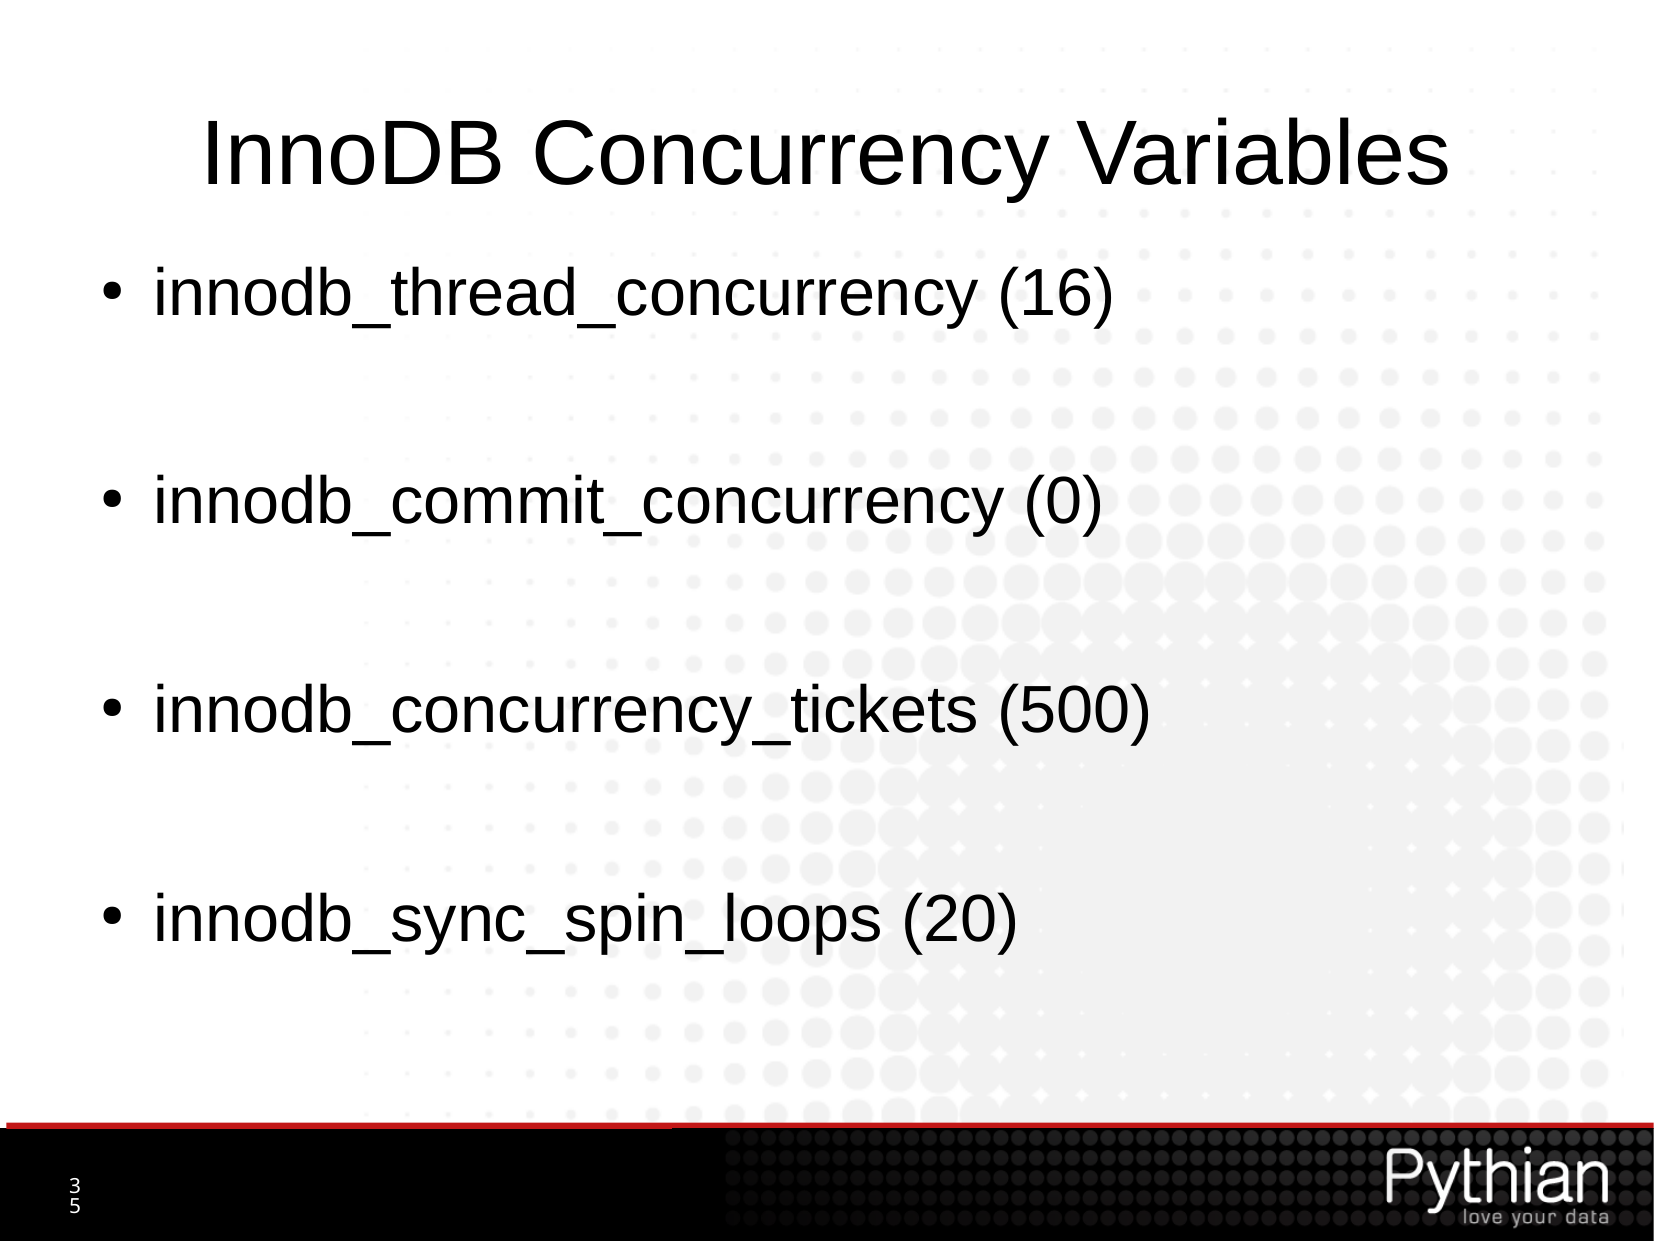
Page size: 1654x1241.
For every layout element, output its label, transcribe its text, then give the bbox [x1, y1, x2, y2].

list innodb_thread_concurrency (16) innodb_commit_concurrency (0) innodb_concurrency_tickets (500) innodb_sync_spin_loops (20) [82, 254, 1571, 1074]
picture [672, 1128, 1654, 1241]
title InnoDB Concurrency Variables [82, 49, 1571, 254]
picture [355, 46, 1624, 1122]
